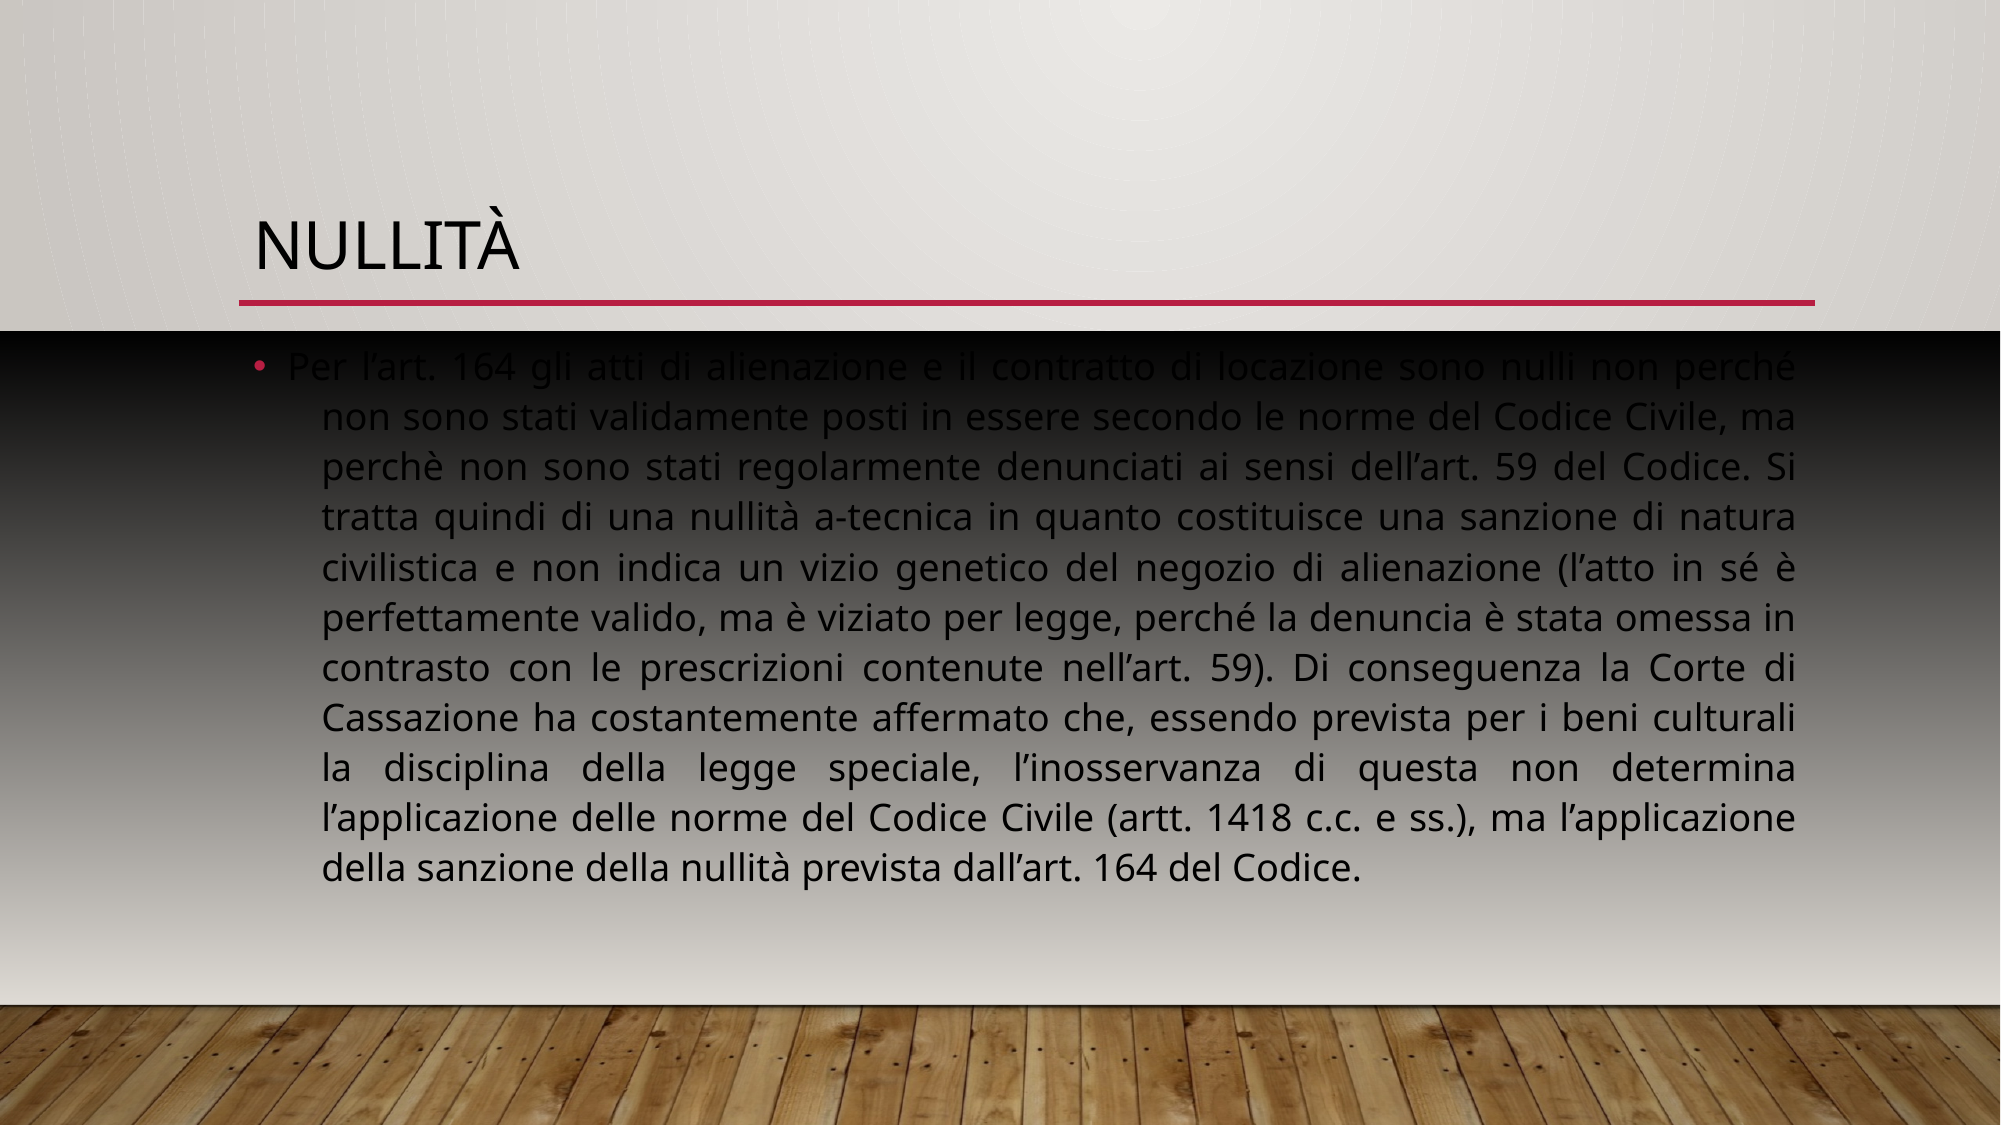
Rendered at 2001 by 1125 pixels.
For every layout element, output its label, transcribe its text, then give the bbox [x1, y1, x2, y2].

title Nullità [238, 131, 1814, 305]
list Per l’art. 164 gli atti di alienazione e il contratto di locazione sono nulli non perché non sono stati validamente posti in essere secondo le norme del Codice Civile, ma perchè non sono stati regolarmente denunciati ai sensi dell’art. 59 del Codice. Si tratta quindi di una nullità a-tecnica in quanto costituisce una sanzione di natura civilistica e non indica un vizio genetico del negozio di alienazione (l’atto in sé è perfettamente valido, ma è viziato per legge, perché la denuncia è stata omessa in contrasto con le prescrizioni contenute nell’art. 59). Di conseguenza la Corte di Cassazione ha costantemente affermato che, essendo prevista per i beni culturali la disciplina della legge speciale, l’inosservanza di questa non determina l’applicazione delle norme del Codice Civile (artt. 1418 c.c. e ss.), ma l’applicazione della sanzione della nullità prevista dall’art. 164 del Codice. [238, 330, 1814, 897]
